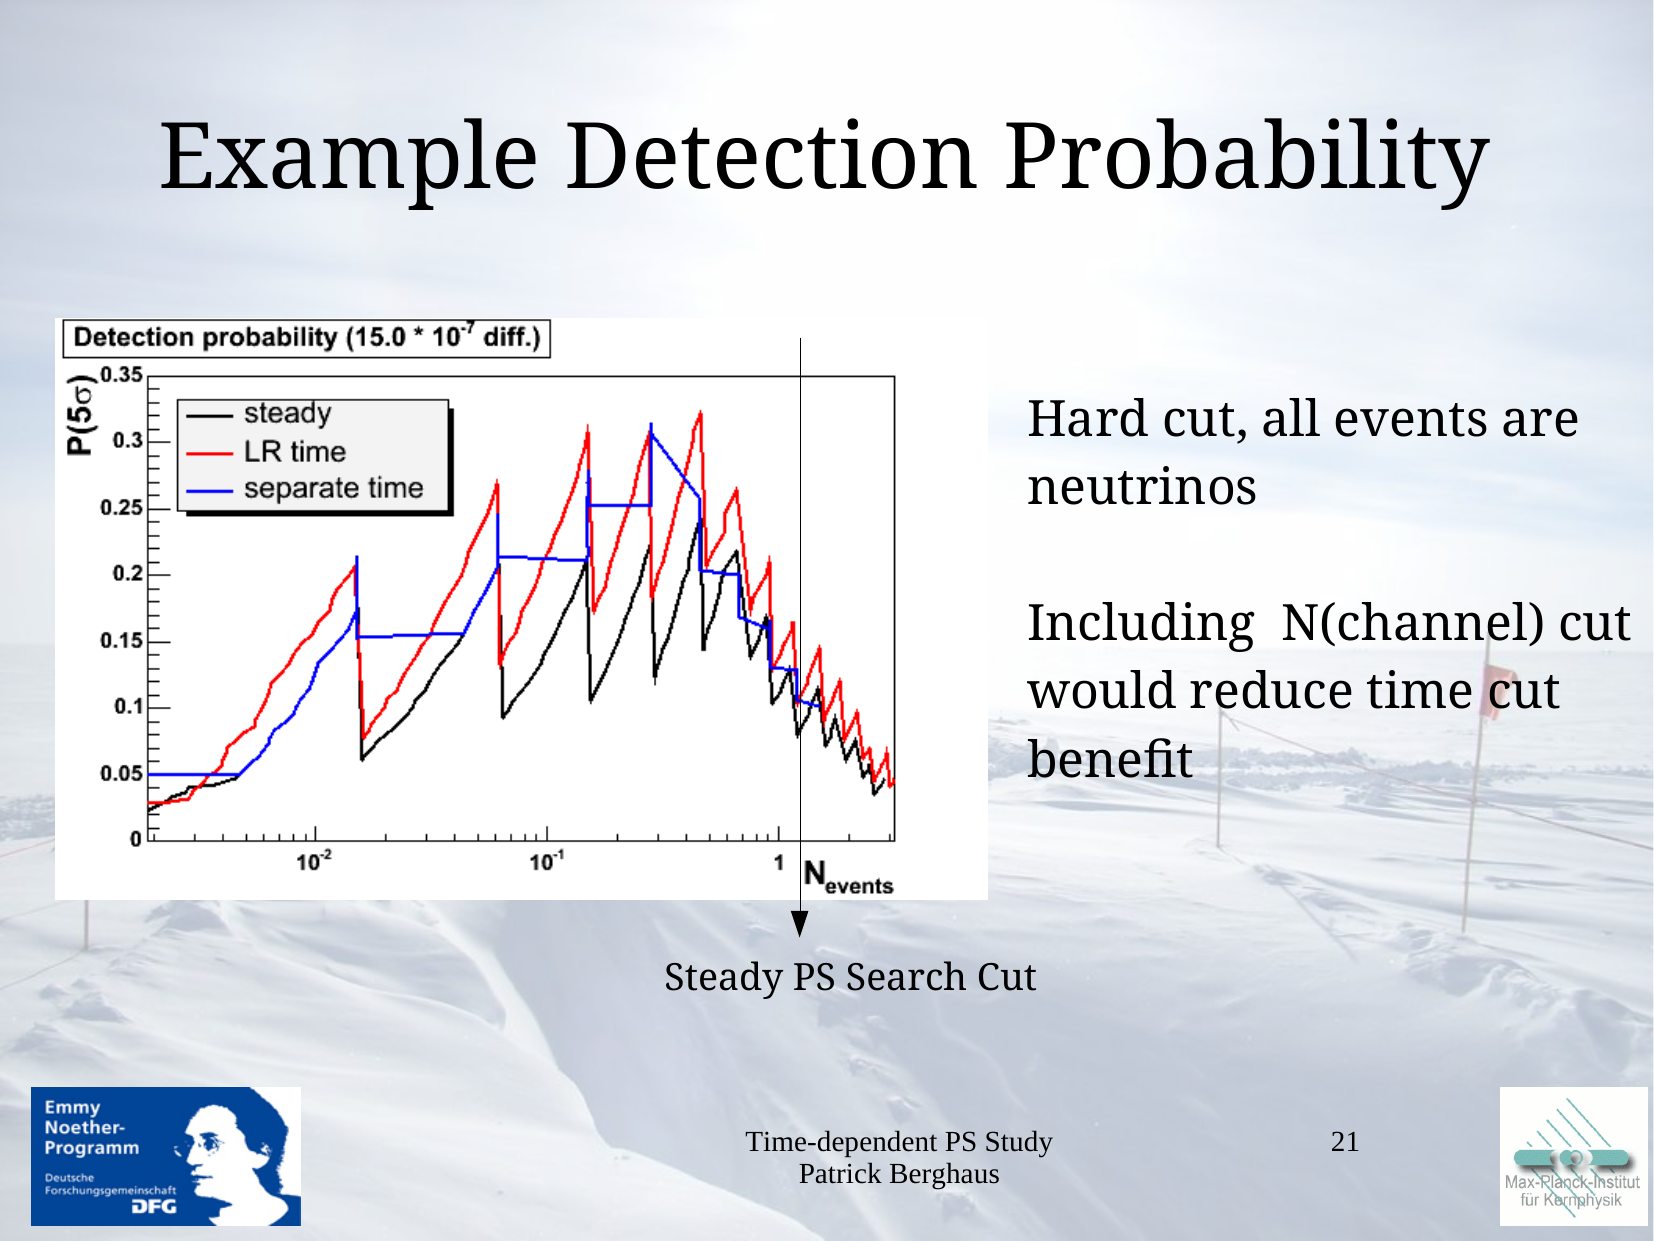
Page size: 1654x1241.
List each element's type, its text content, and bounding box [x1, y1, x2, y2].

text_box Hard cut, all events are neutrinos Including N(channel) cut would reduce time cut benefit [1012, 375, 1611, 826]
picture [1500, 1087, 1648, 1226]
picture [55, 318, 988, 901]
picture [31, 1087, 301, 1226]
text_box Steady PS Search Cut [649, 943, 1044, 1013]
title Example Detection Probability [75, 49, 1576, 257]
